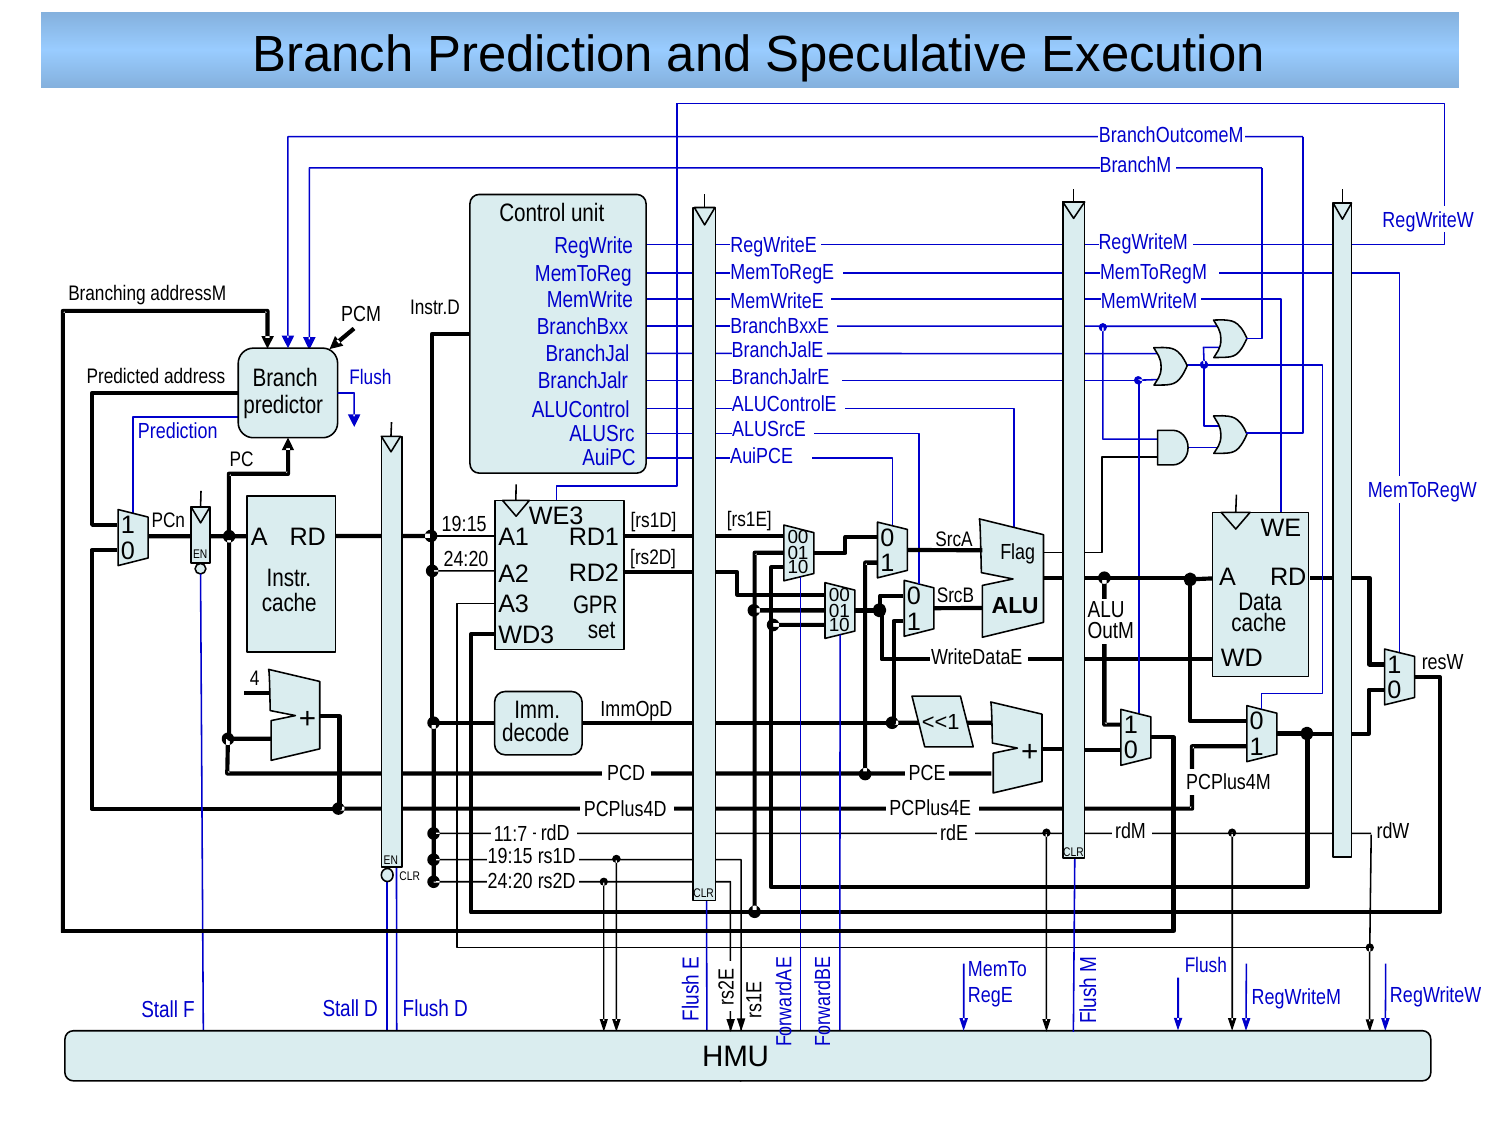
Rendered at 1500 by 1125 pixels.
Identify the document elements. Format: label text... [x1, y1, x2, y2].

chart [24, 87, 1481, 1110]
title Branch Prediction and Speculative Execution [41, 12, 1459, 87]
